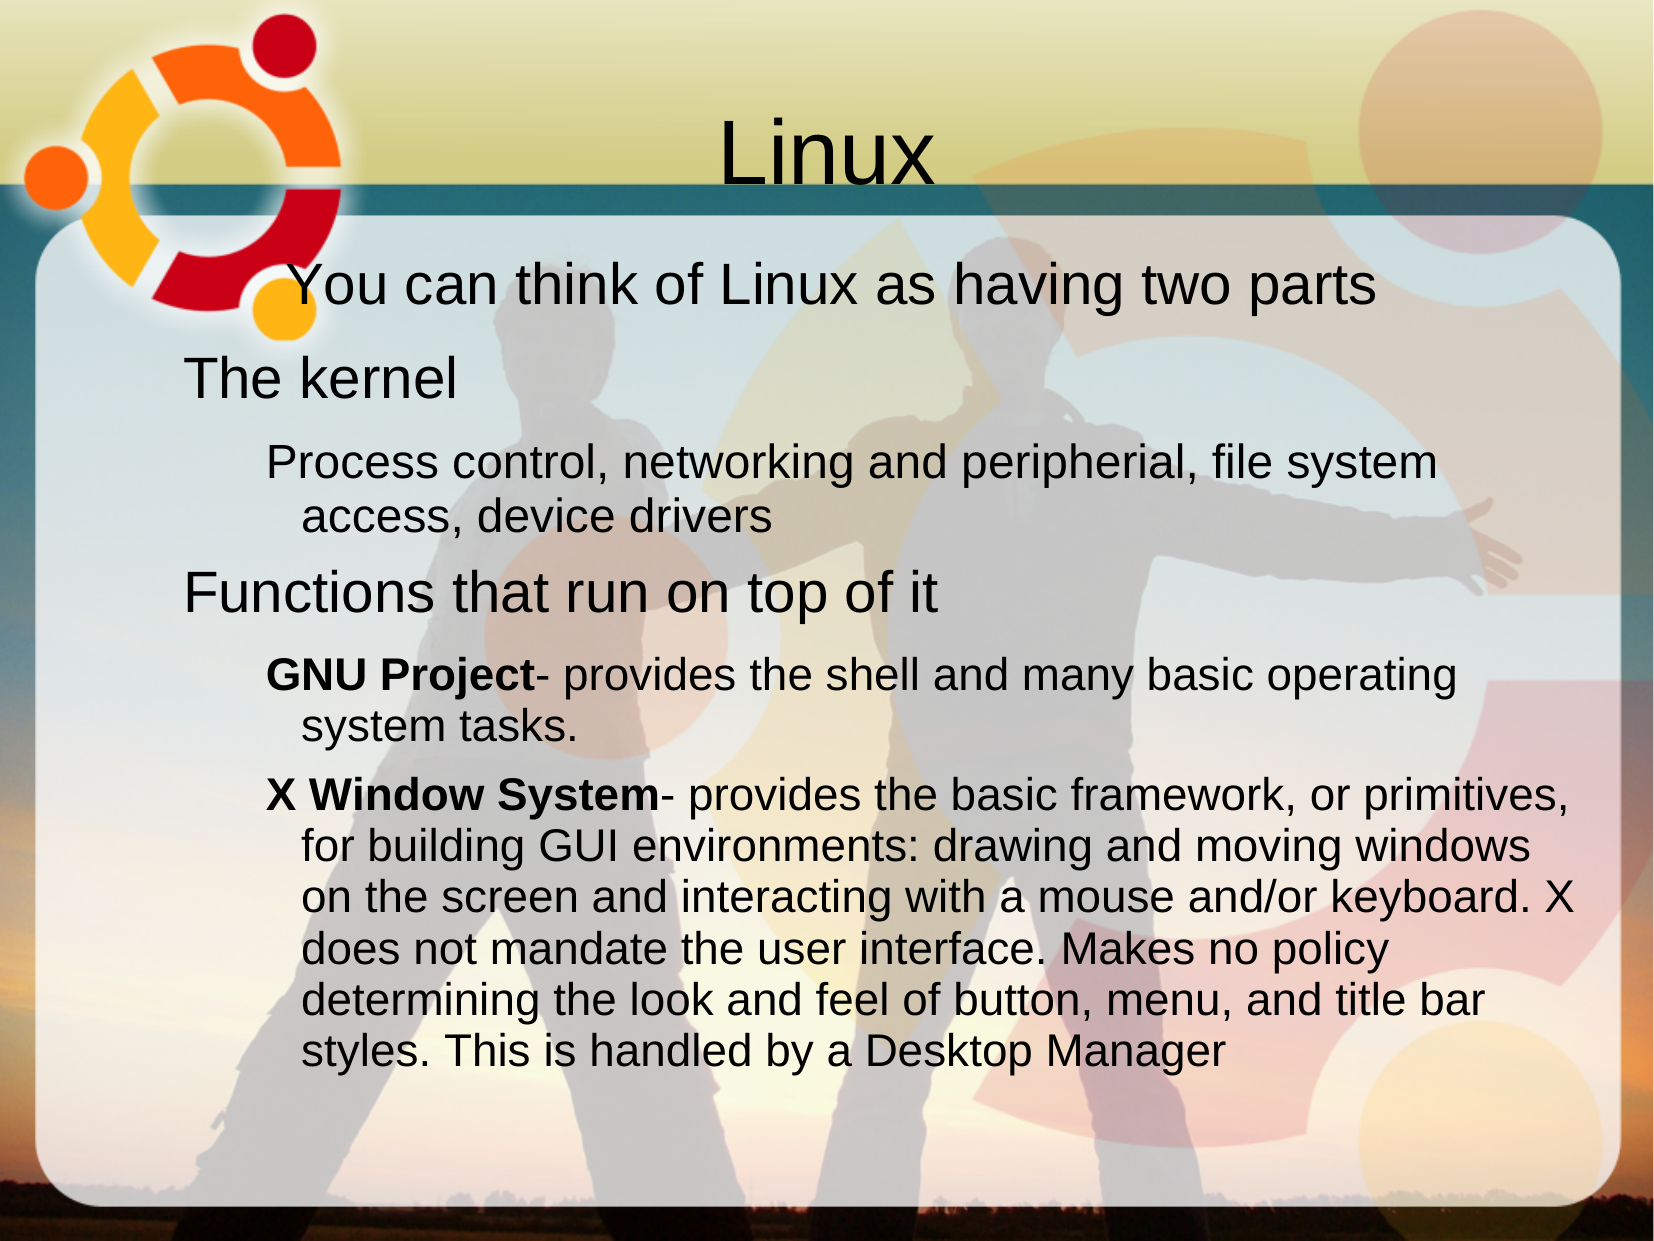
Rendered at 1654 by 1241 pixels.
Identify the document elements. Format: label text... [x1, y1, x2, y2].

picture [0, 0, 1654, 1241]
list You can think of Linux as having two parts The kernel Process control, networking and peripherial, file system access, device drivers Functions that run on top of it GNU Project- provides the shell and many basic operating system tasks. X Window System- provides the basic framework, or primitives, for building GUI environments: drawing and moving windows on the screen and interacting with a mouse and/or keyboard. X does not mandate the user interface. Makes no policy determining the look and feel of button, menu, and title bar styles. This is handled by a Desktop Manager [88, 251, 1577, 1161]
title Linux [82, 56, 1571, 250]
